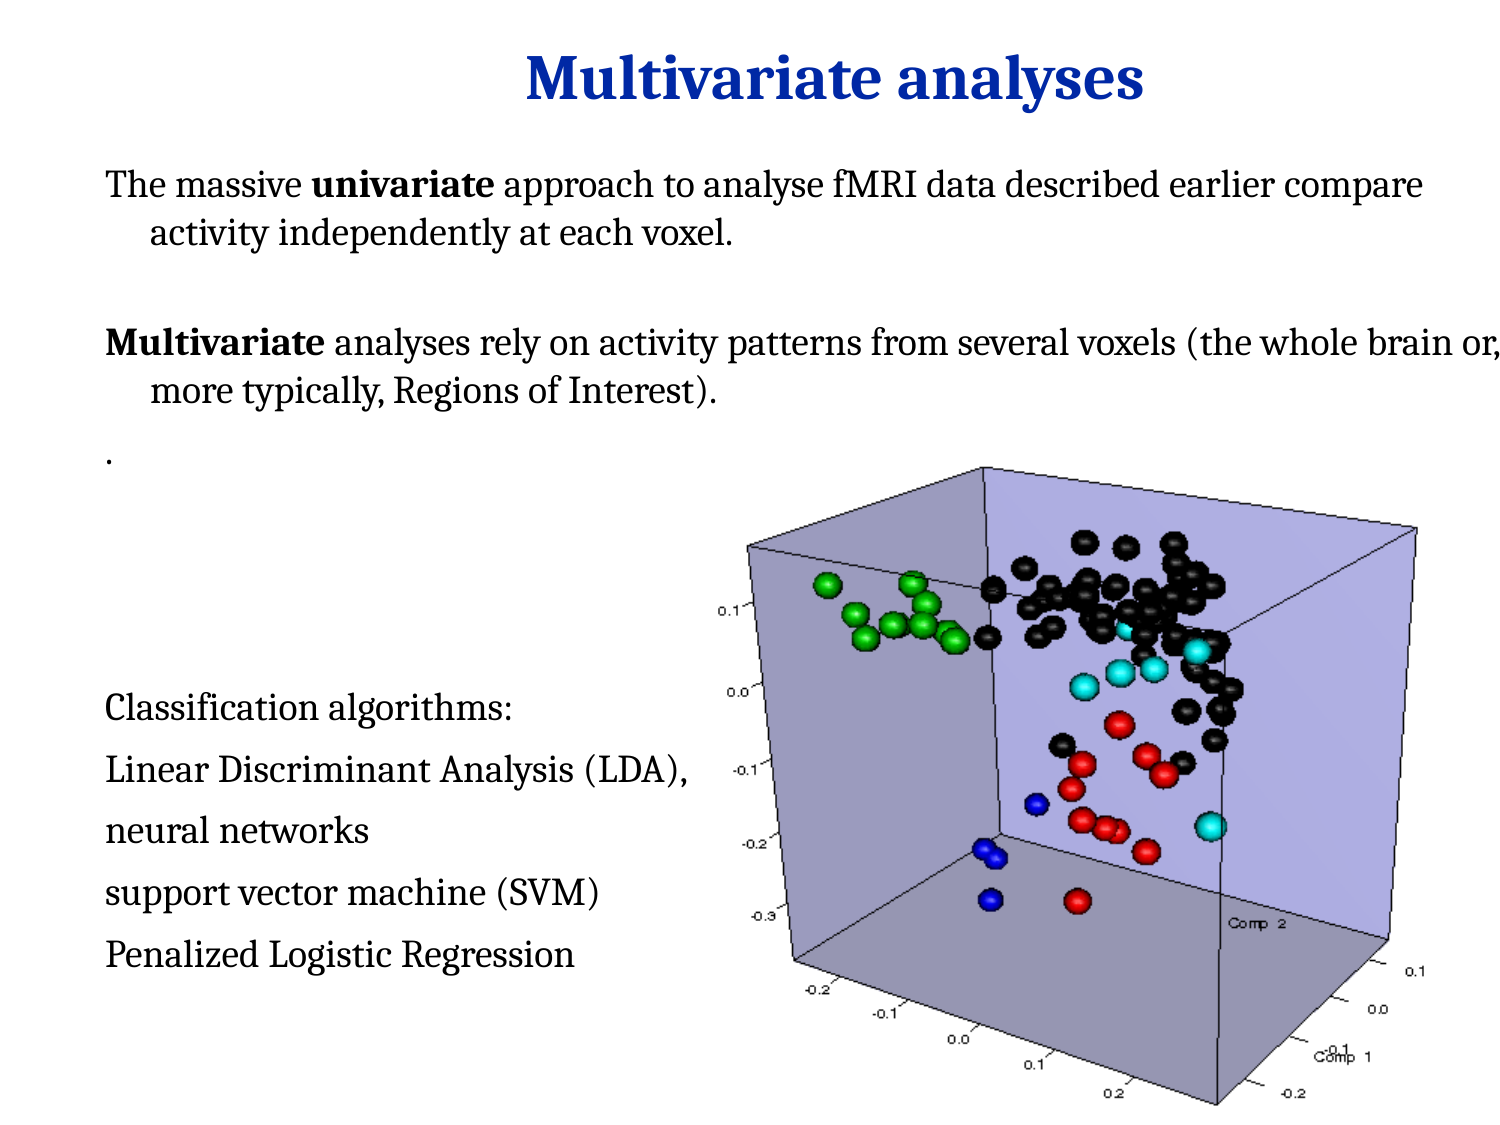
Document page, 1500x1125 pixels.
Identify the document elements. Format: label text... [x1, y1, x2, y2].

title Multivariate analyses [525, 28, 1218, 121]
picture [705, 404, 1475, 1125]
list The massive univariate approach to analyse fMRI data described earlier compare activity independently at each voxel. Multivariate analyses rely on activity patterns from several voxels (the whole brain or, more typically, Regions of Interest). . Classification algorithms: Linear Discriminant Analysis (LDA), neural networks support vector machine (SVM) Penalized Logistic Regression . [105, 158, 1500, 1125]
